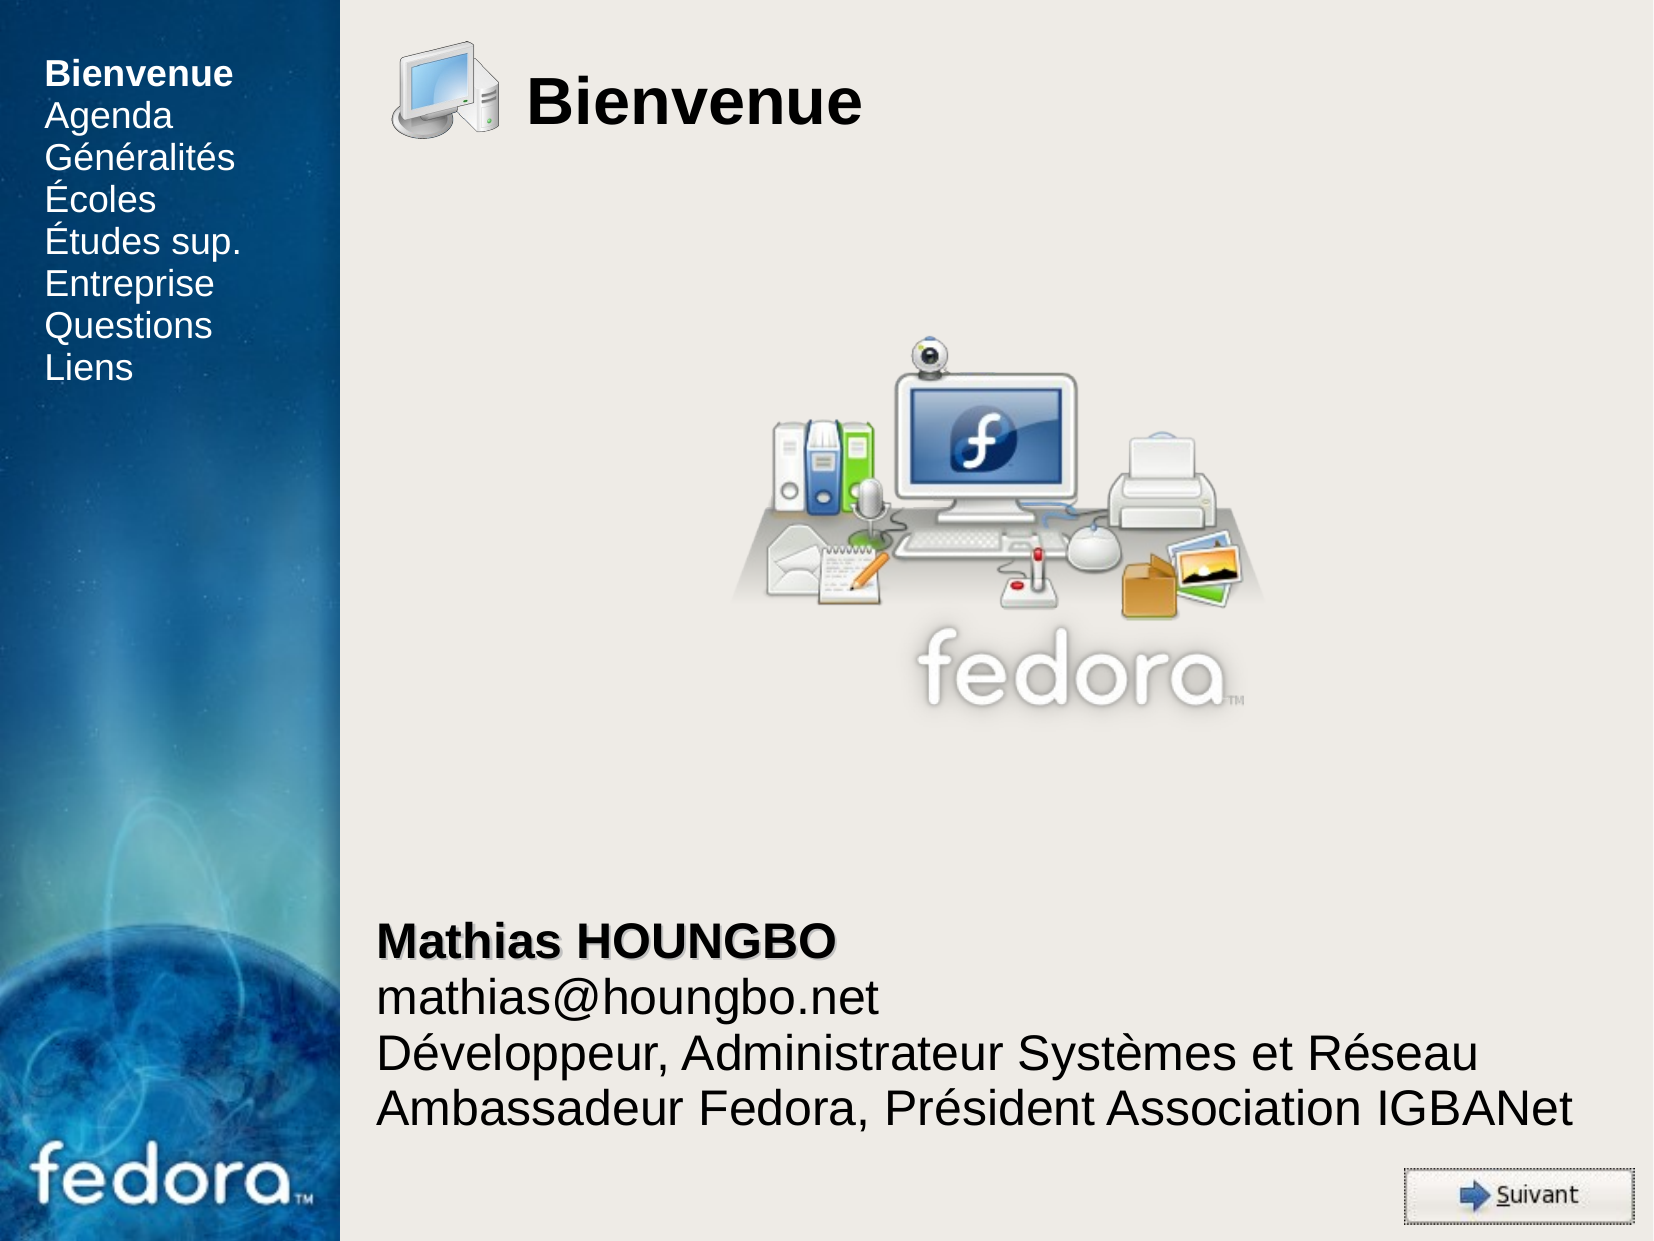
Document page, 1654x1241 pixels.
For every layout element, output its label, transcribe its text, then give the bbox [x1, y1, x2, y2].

picture [0, 0, 1654, 1241]
text_box Bienvenue Agenda Généralités Écoles Études sup. Entreprise Questions Liens [29, 45, 327, 397]
text_box Mathias HOUNGBO mathias@houngbo.net Développeur, Administrateur Systèmes et Réseau Ambassadeur Fedora, Président Association IGBANet [361, 905, 1622, 1144]
text_box Bienvenue [511, 56, 1316, 147]
